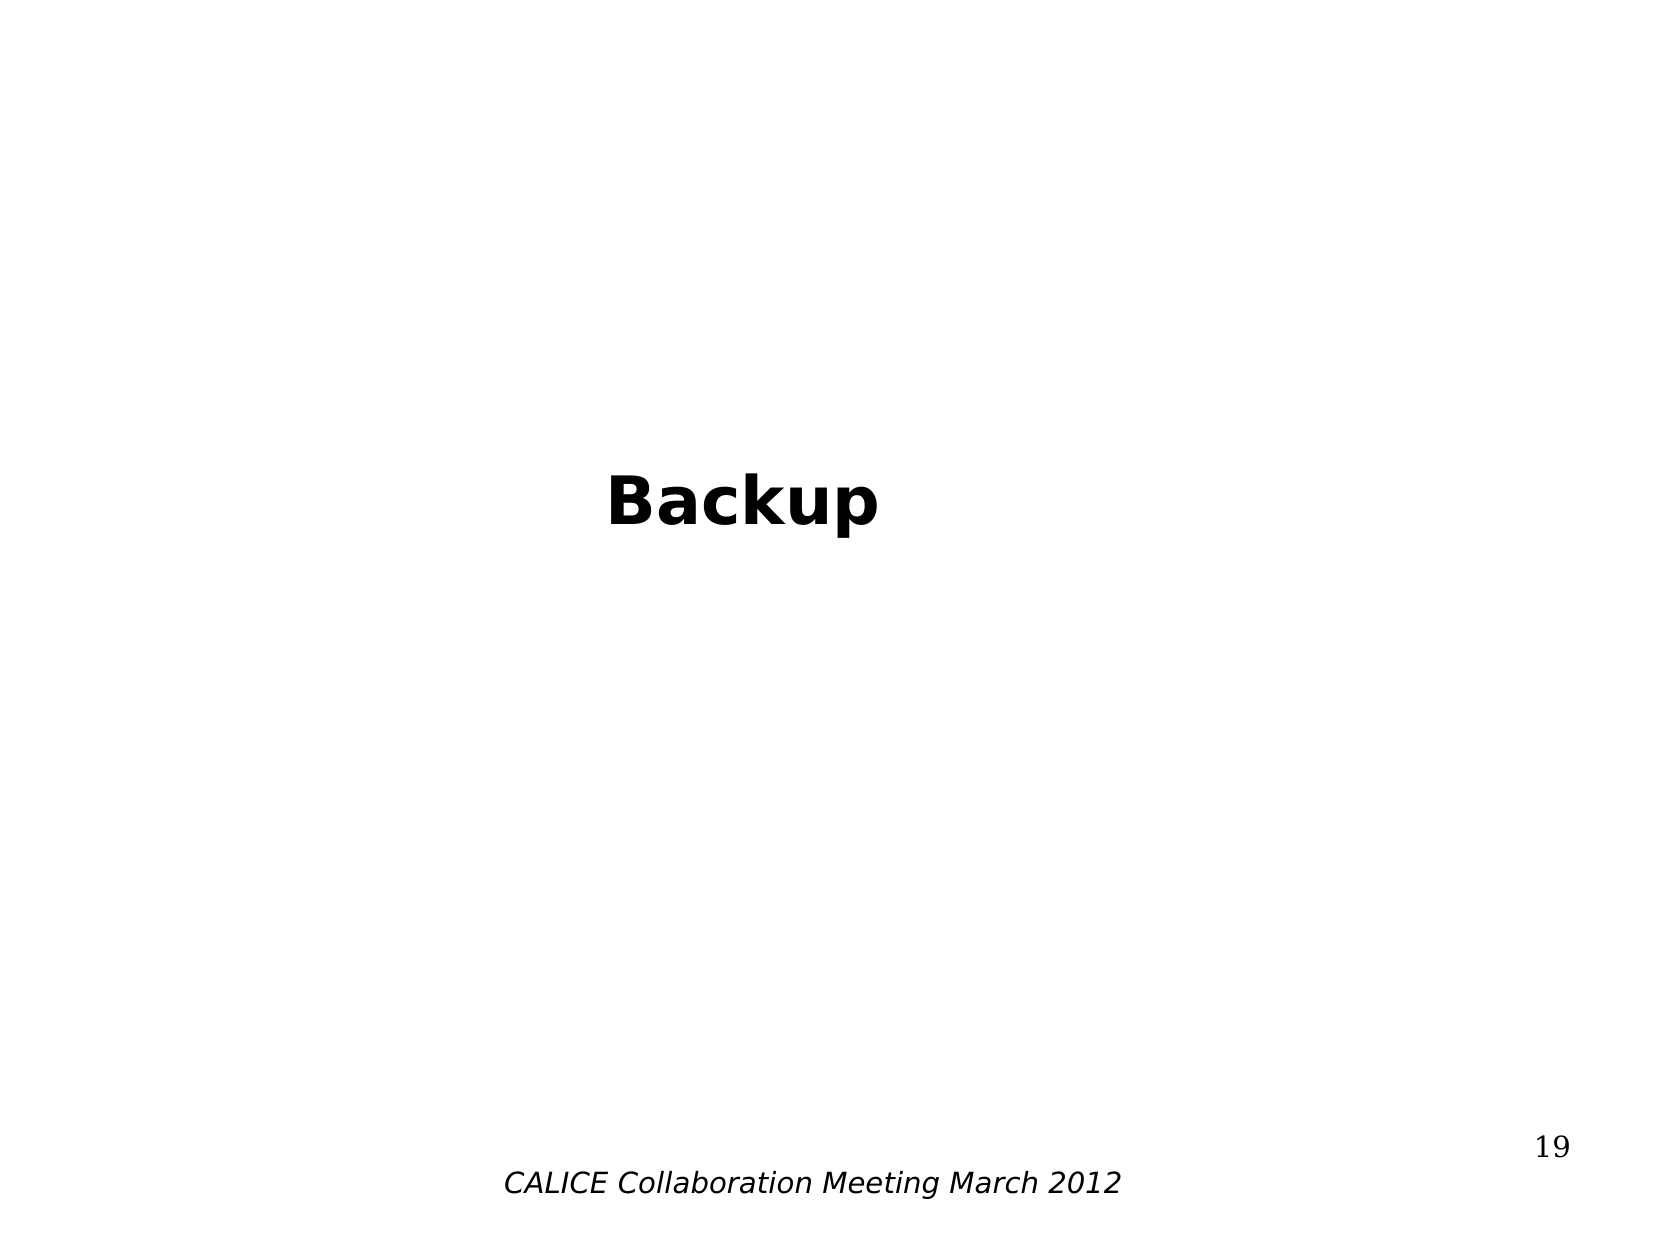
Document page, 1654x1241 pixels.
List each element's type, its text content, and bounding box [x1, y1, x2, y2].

text_box Backup [590, 454, 975, 548]
